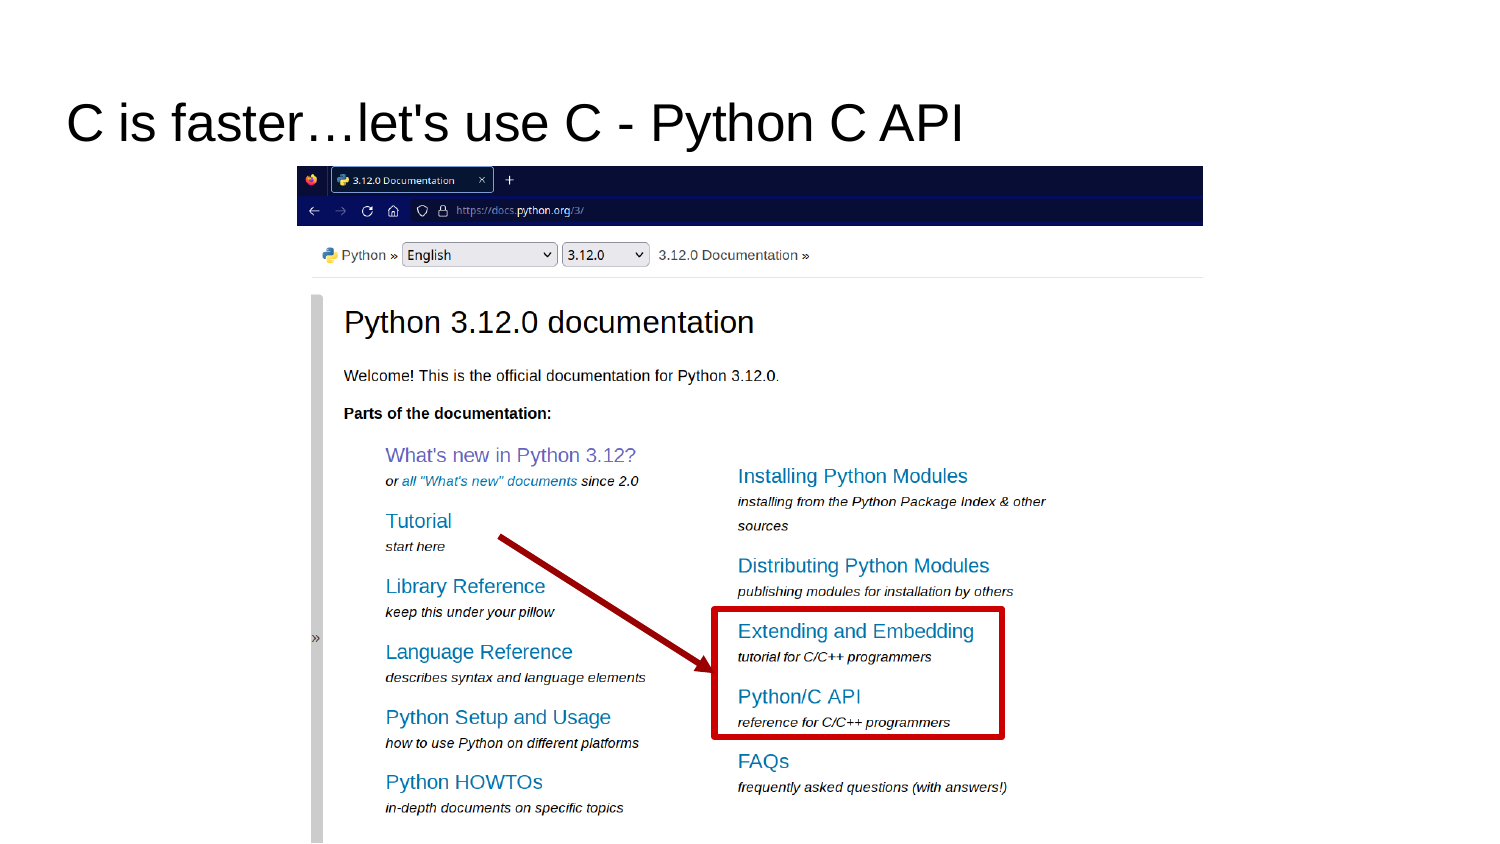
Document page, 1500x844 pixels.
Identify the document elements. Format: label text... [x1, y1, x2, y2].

picture [297, 166, 1203, 843]
title C is faster…let's use C - Python C API [51, 72, 1449, 167]
